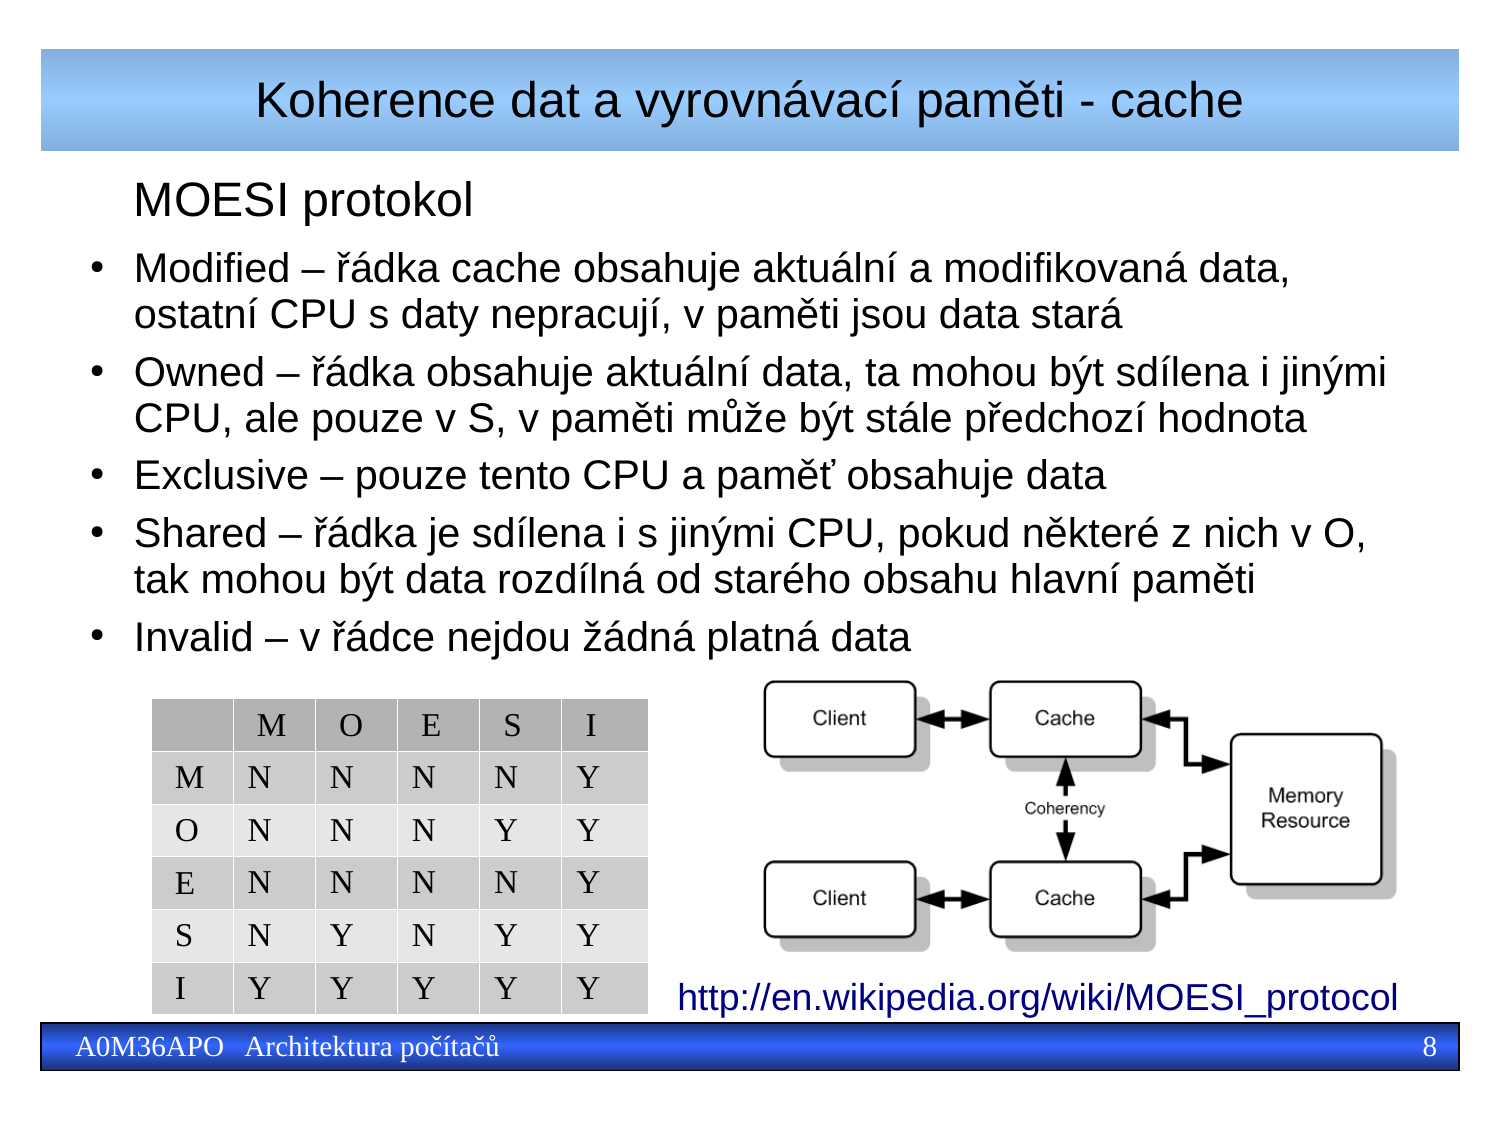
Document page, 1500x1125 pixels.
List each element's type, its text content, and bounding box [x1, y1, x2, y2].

table_cell N [398, 752, 479, 804]
table_cell Y [562, 805, 648, 856]
table_cell Y [562, 963, 648, 1014]
table_cell N [480, 752, 561, 804]
table_cell N [316, 805, 397, 856]
table_cell O [152, 805, 233, 856]
table_cell N [234, 752, 315, 804]
table_cell N [234, 805, 315, 856]
table_cell N [398, 910, 479, 962]
table_cell N [316, 857, 397, 909]
table_cell Y [562, 857, 648, 909]
table_cell Y [398, 963, 479, 1014]
table_cell Y [480, 805, 561, 856]
table_cell N [480, 857, 561, 909]
table_cell N [398, 805, 479, 856]
table_cell I [152, 963, 233, 1014]
table_cell M [152, 752, 233, 804]
table_cell N [398, 857, 479, 909]
picture [763, 680, 1397, 953]
table_cell Y [562, 752, 648, 804]
table_header M [234, 699, 315, 751]
table_cell Y [562, 910, 648, 962]
text_box http://en.wikipedia.org/wiki/MOESI_protocol [662, 969, 1438, 1026]
table_cell Y [316, 963, 397, 1014]
table_header E [398, 699, 479, 751]
table_header I [562, 699, 648, 751]
title Koherence dat a vyrovnávací paměti - cache [41, 49, 1459, 151]
table_cell E [152, 857, 233, 909]
table_cell N [234, 857, 315, 909]
table_cell N [234, 910, 315, 962]
table_header [152, 699, 233, 751]
table_cell Y [234, 963, 315, 1014]
table_cell N [316, 752, 397, 804]
table_cell Y [480, 910, 561, 962]
table_header O [316, 699, 397, 751]
table_cell S [152, 910, 233, 962]
table_cell Y [480, 963, 561, 1014]
list MOESI protokol Modified – řádka cache obsahuje aktuální a modifikovaná data, ostatní CPU s daty nepracují, v paměti jsou data stará Owned – řádka obsahuje aktuální data, ta mohou být sdílena i jinými CPU, ale pouze v S, v paměti může být stále předchozí hodnota Exclusive – pouze tento CPU a paměť obsahuje data Shared – řádka je sdílena i s jinými CPU, pokud některé z nich v O, tak mohou být data rozdílná od starého obsahu hlavní paměti Invalid – v řádce nejdou žádná platná data [75, 172, 1426, 700]
table_header S [480, 699, 561, 751]
table_cell Y [316, 910, 397, 962]
